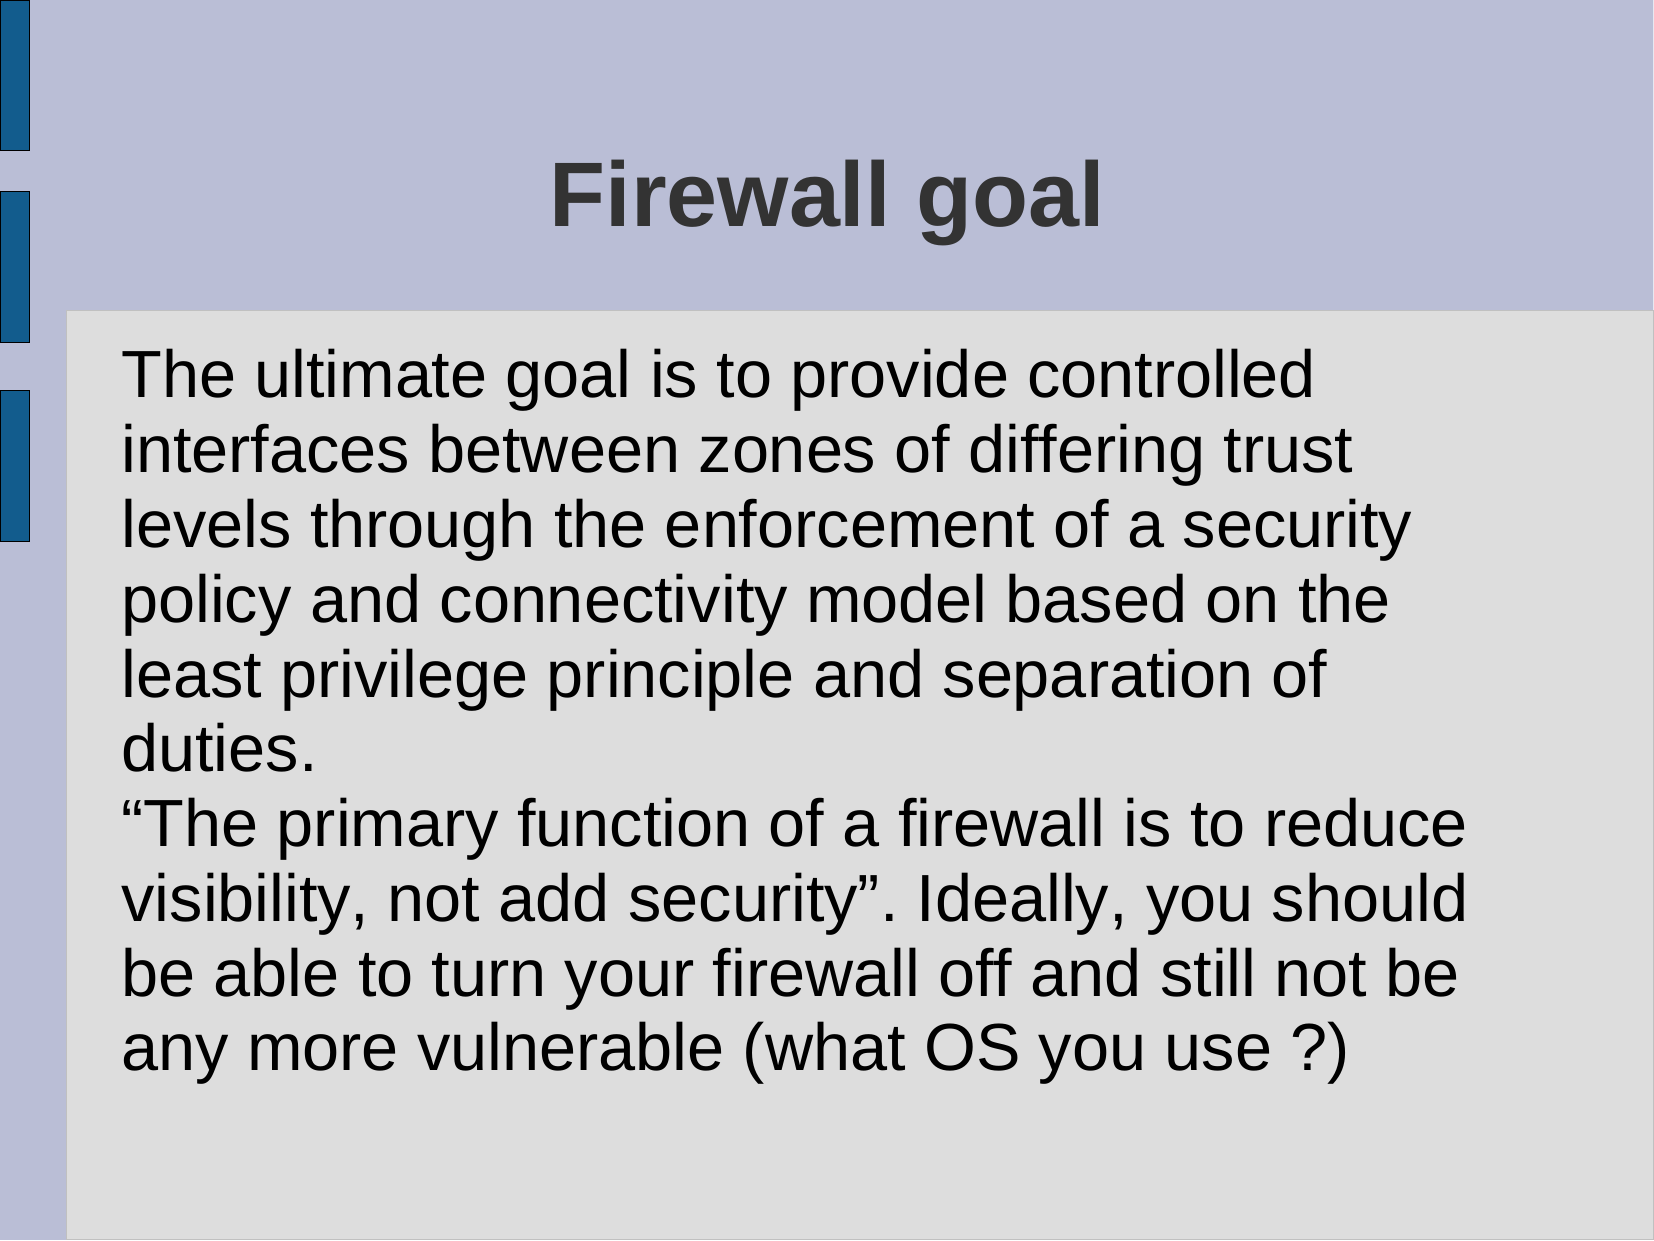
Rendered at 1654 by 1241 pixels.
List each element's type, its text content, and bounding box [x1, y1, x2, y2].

title Firewall goal [121, 91, 1534, 299]
list The ultimate goal is to provide controlled interfaces between zones of differing trust levels through the enforcement of a security policy and connectivity model based on the least privilege principle and separation of duties. “The primary function of a firewall is to reduce visibility, not add security”. Ideally, you should be able to turn your firewall off and still not be any more vulnerable (what OS you use ?) [121, 337, 1534, 1241]
